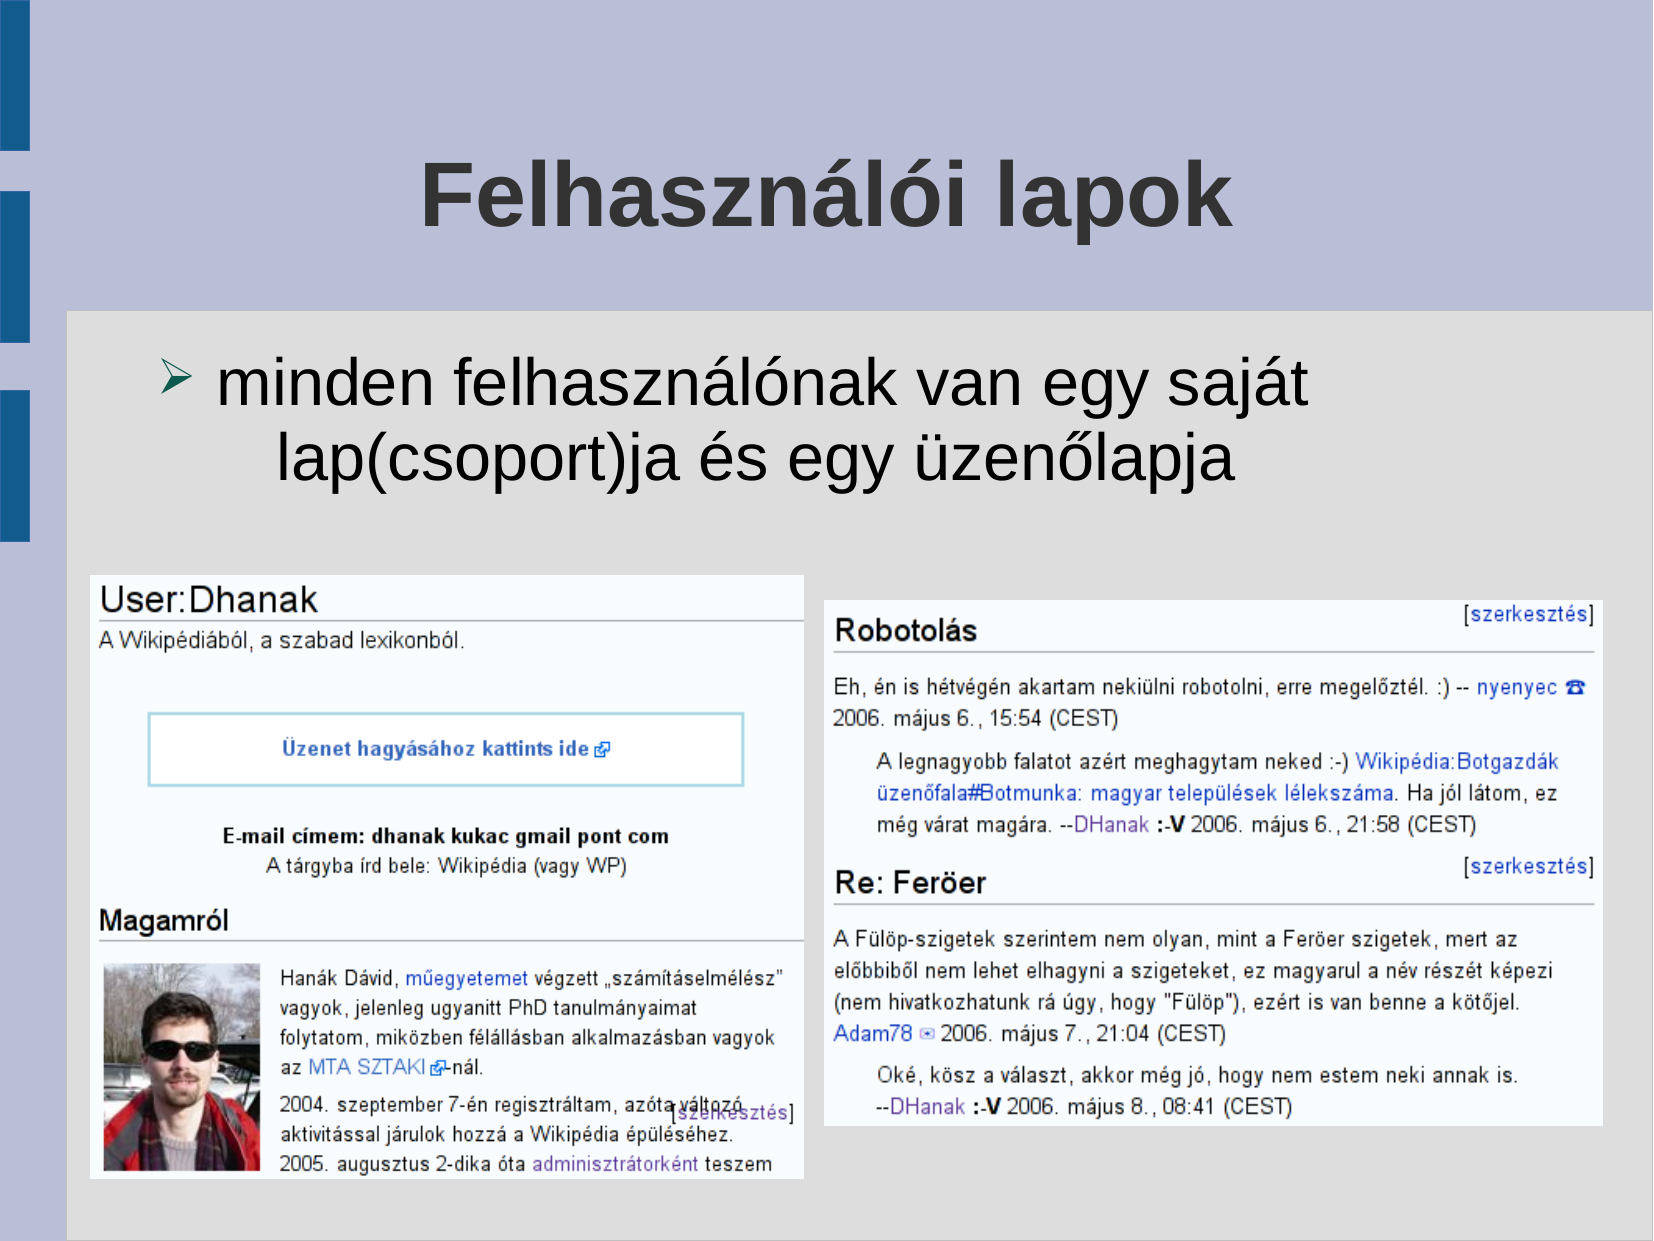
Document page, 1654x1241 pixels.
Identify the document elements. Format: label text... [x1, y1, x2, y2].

list minden felhasználónak van egy saját lap(csoport)ja és egy üzenőlapja [121, 344, 1534, 1127]
picture [90, 575, 804, 1179]
picture [824, 600, 1603, 1126]
title Felhasználói lapok [121, 91, 1534, 299]
